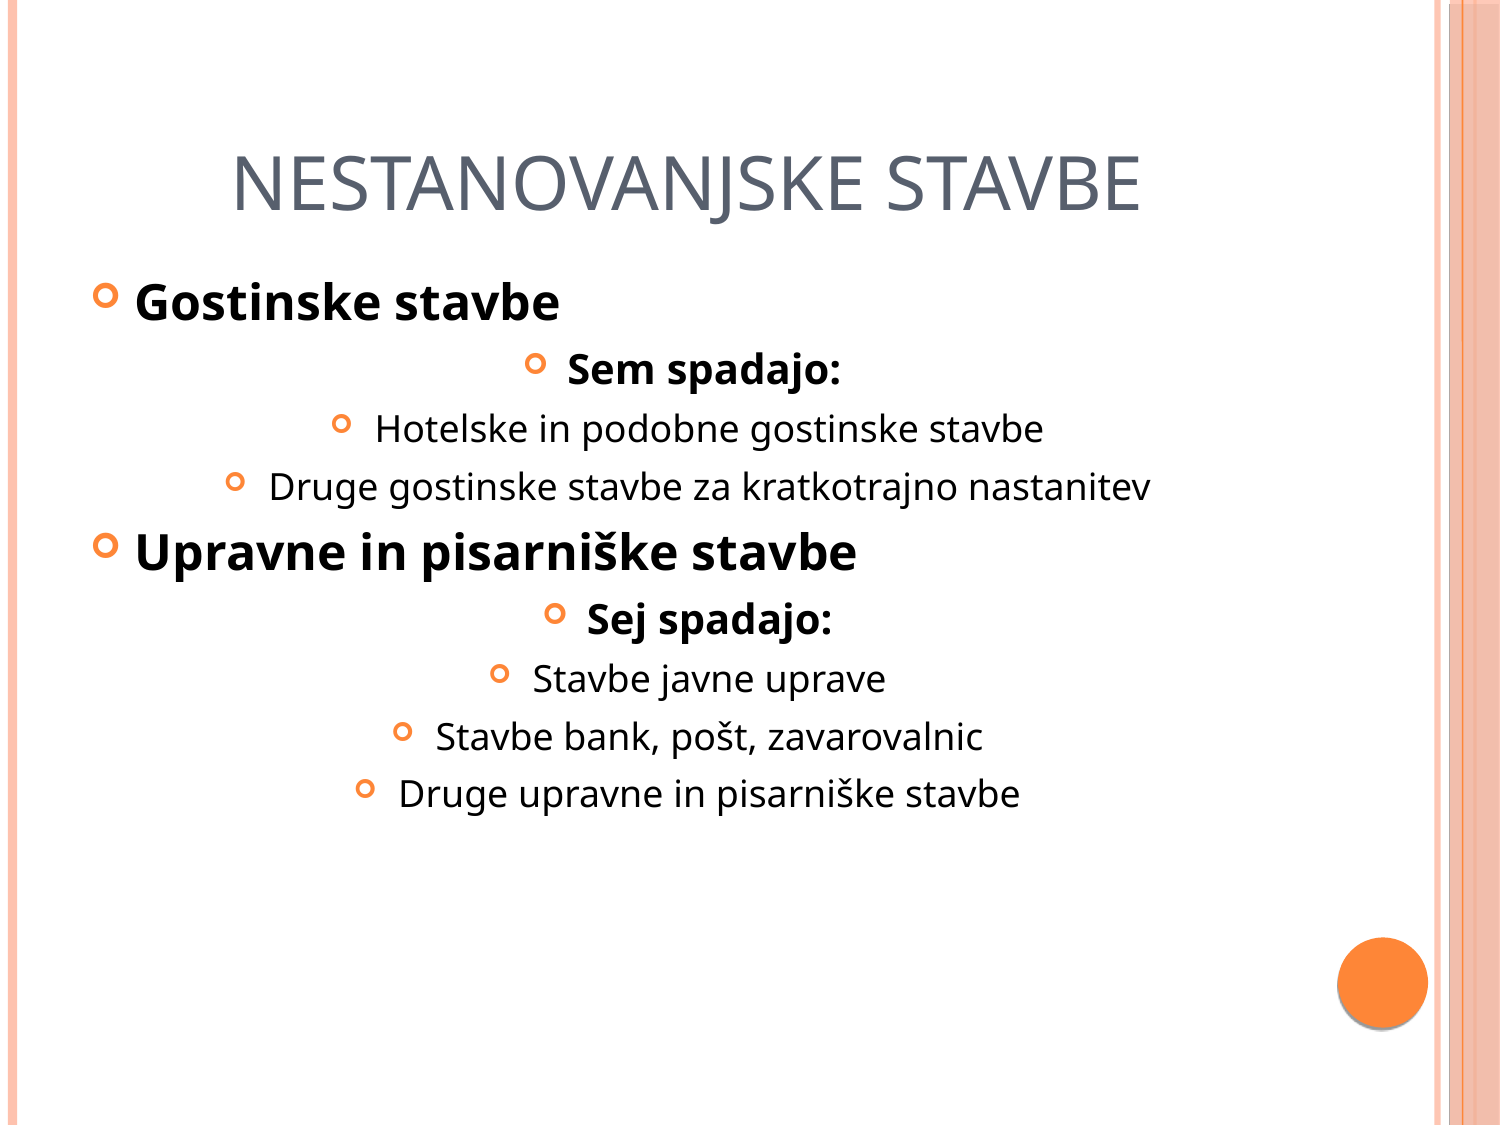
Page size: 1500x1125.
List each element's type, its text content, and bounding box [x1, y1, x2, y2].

list Gostinske stavbe Sem spadajo: Hotelske in podobne gostinske stavbe Druge gostinske stavbe za kratkotrajno nastanitev Upravne in pisarniške stavbe Sej spadajo: Stavbe javne uprave Stavbe bank, pošt, zavarovalnic Druge upravne in pisarniške stavbe [75, 262, 1300, 1062]
title NESTANOVANJSKE STAVBE [75, 45, 1300, 233]
